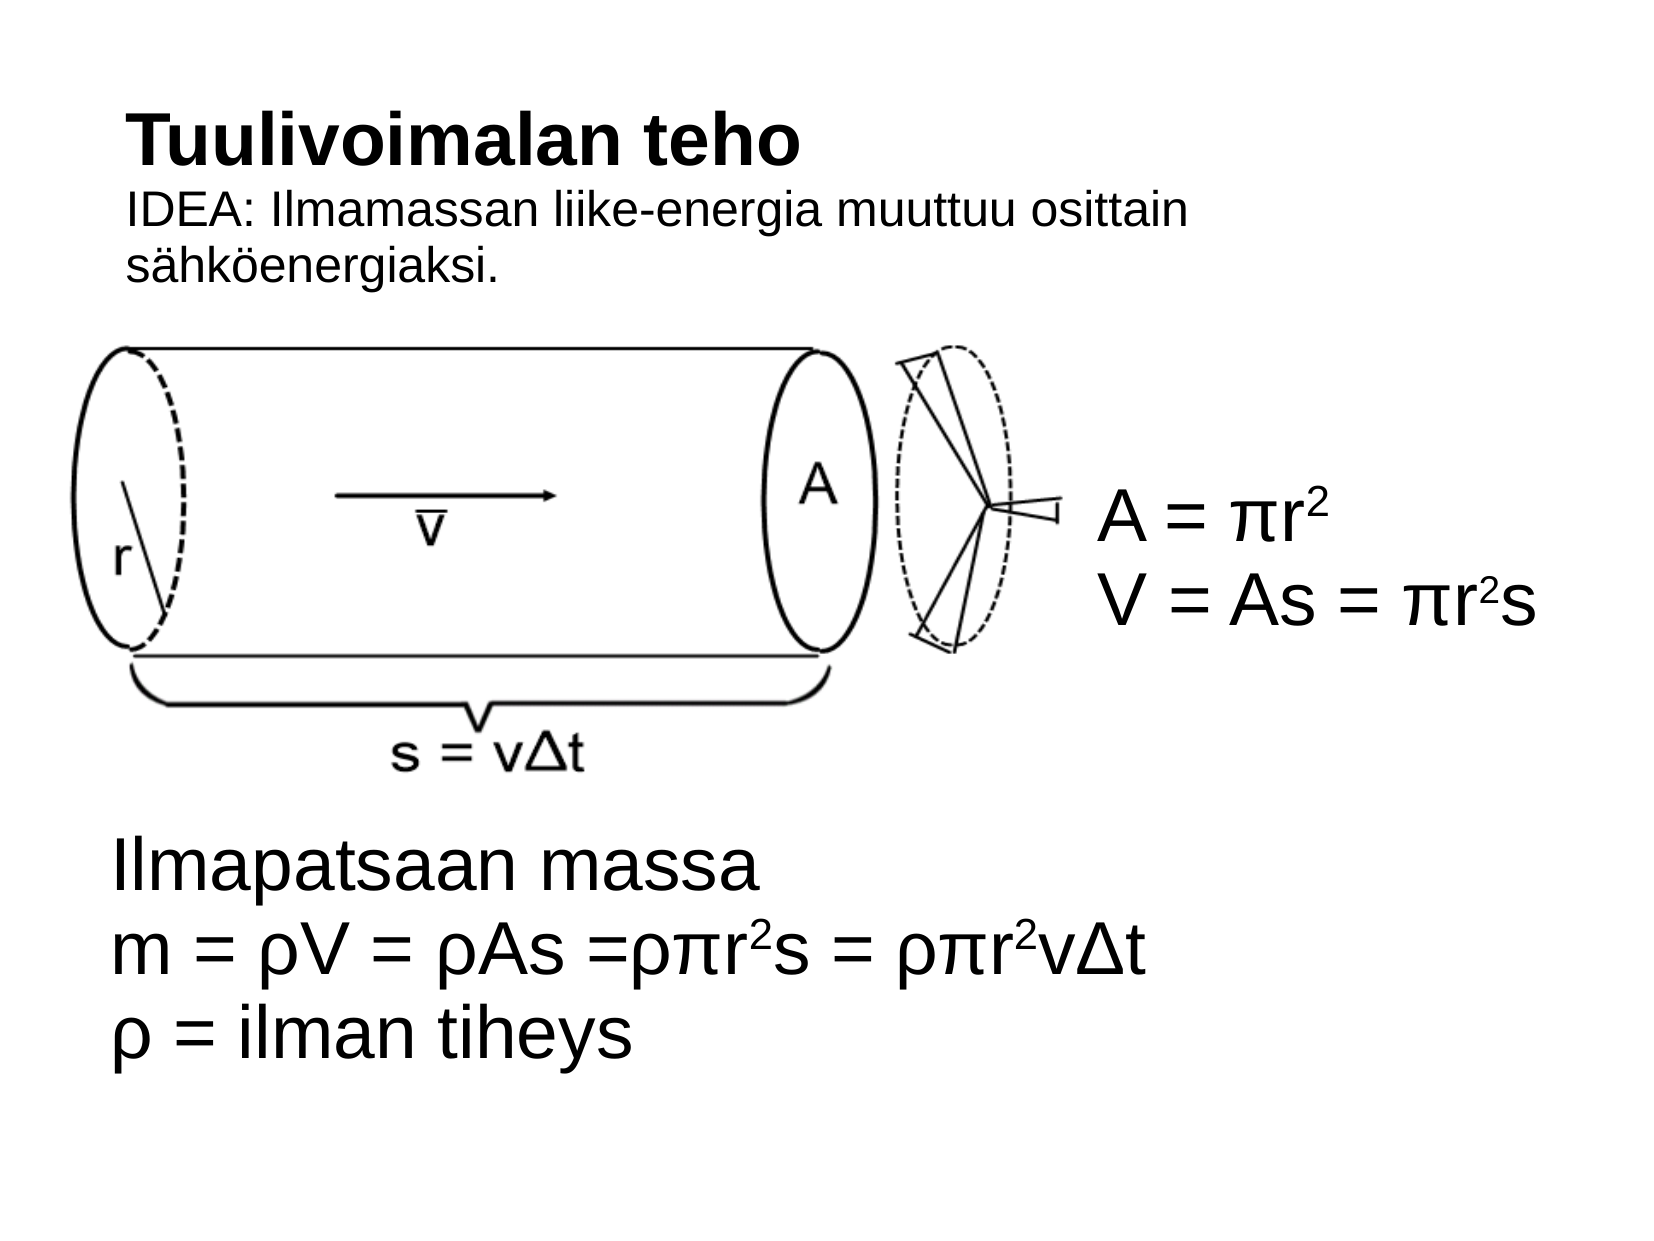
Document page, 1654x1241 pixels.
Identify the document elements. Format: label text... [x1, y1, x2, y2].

text_box Tuulivoimalan teho IDEA: Ilmamassan liike-energia muuttuu osittain sähköenergiaksi. [110, 90, 1560, 301]
text_box A = πr2 V = As = πr2s [1083, 465, 1560, 662]
text_box Ilmapatsaan massa m = ρV = ρAs =ρπr2s = ρπr2vΔt ρ = ilman tiheys [95, 814, 1536, 1241]
picture [30, 295, 1123, 825]
